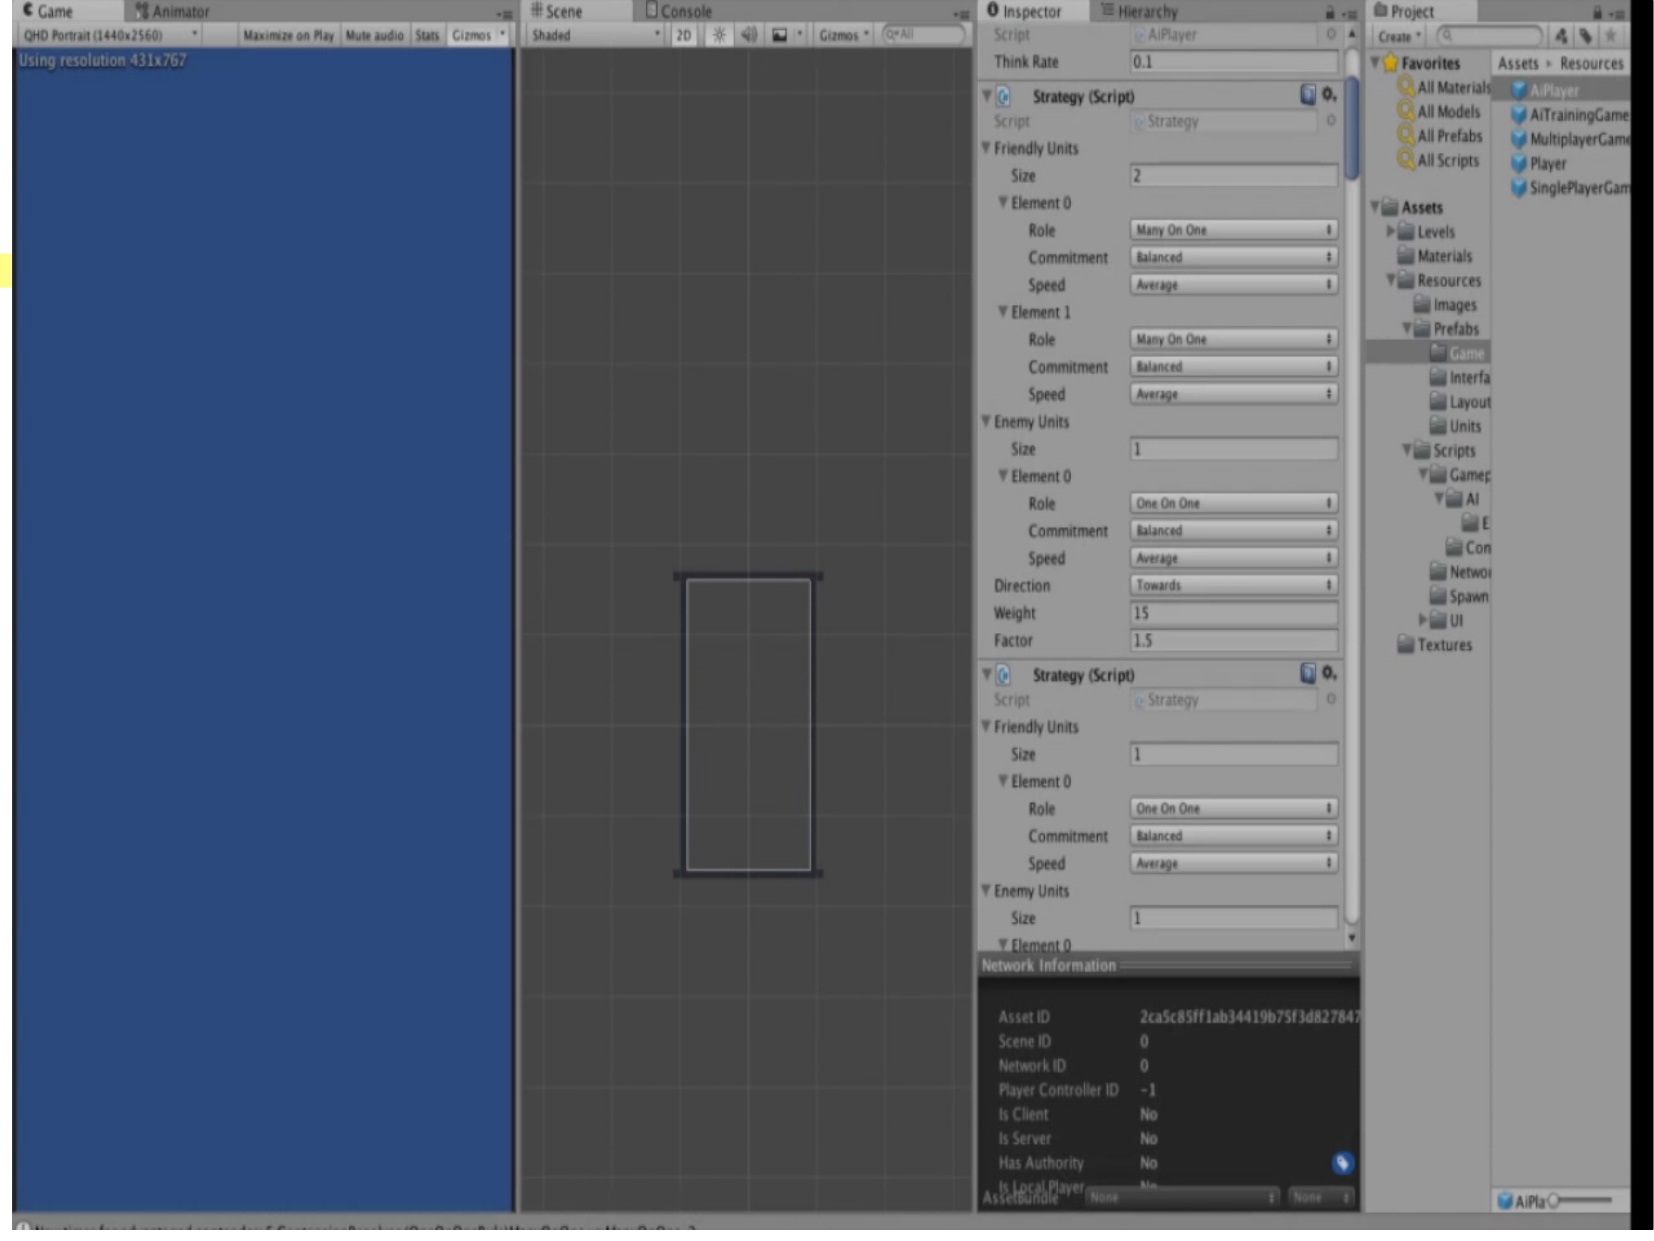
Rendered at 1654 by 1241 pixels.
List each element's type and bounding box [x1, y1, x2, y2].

text_box [11, 0, 1654, 1231]
picture [0, 0, 1654, 1241]
